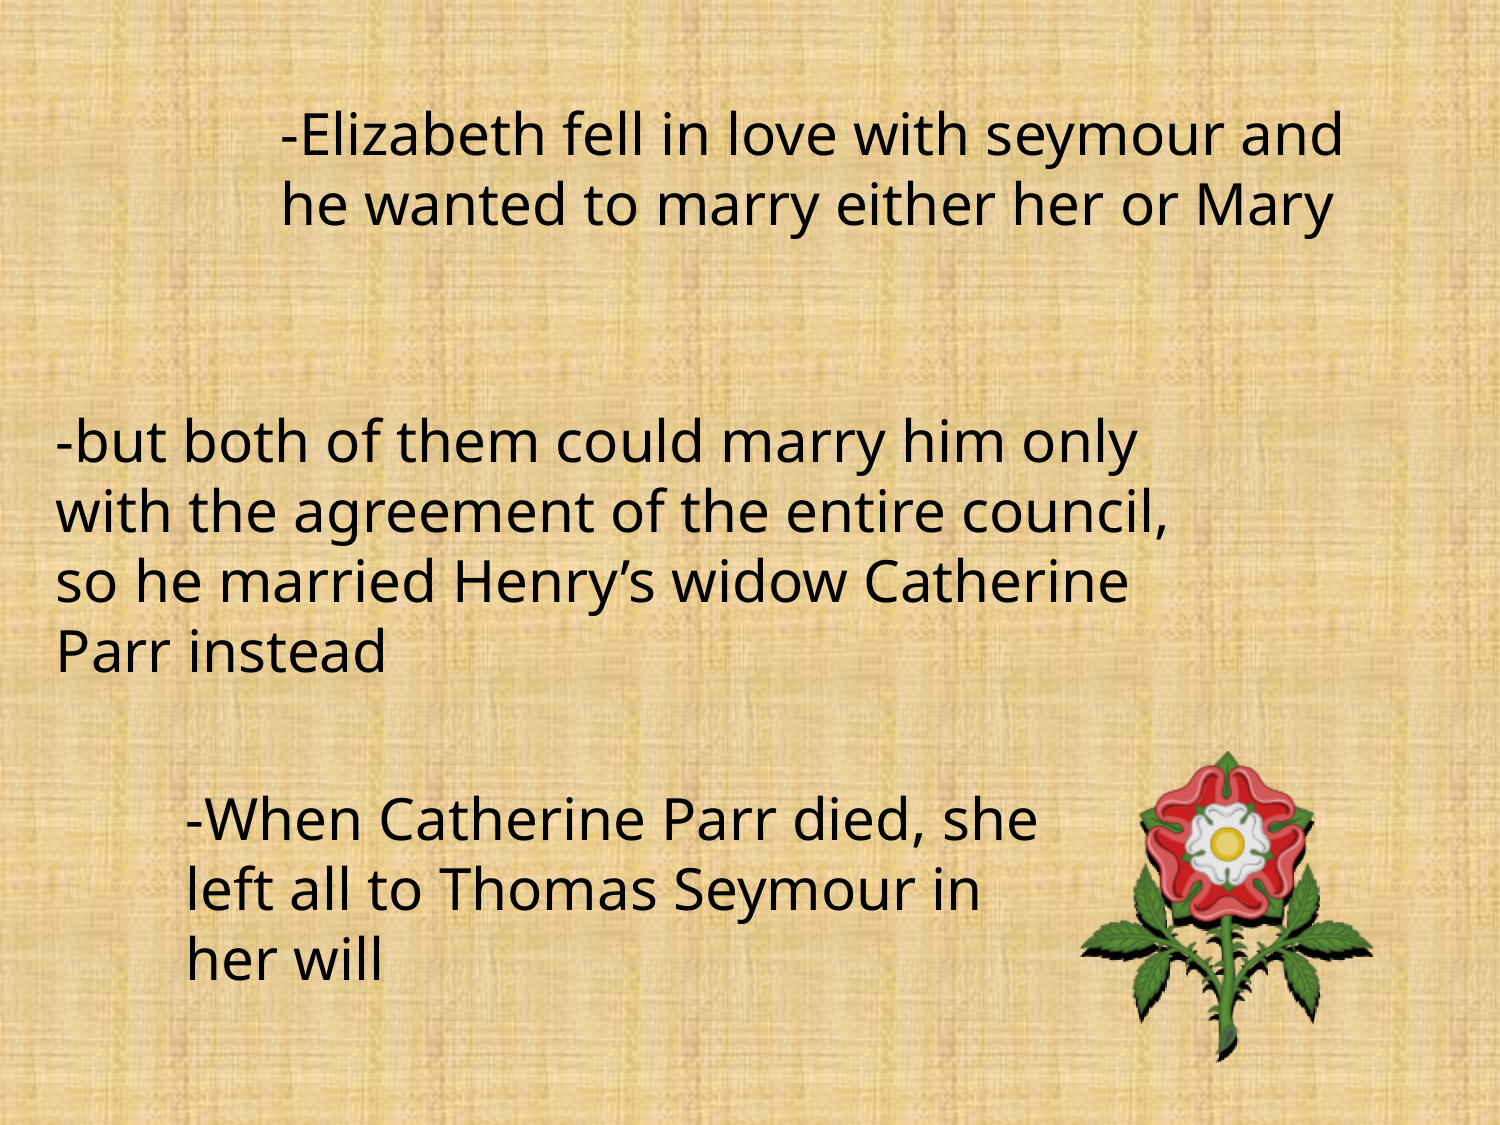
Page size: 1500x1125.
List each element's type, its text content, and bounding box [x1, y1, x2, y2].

text_box -but both of them could marry him only with the agreement of the entire council, so he married Henry’s widow Catherine Parr instead [41, 397, 1211, 692]
picture [0, 0, 1500, 1125]
text_box -When Catherine Parr died, she left all to Thomas Seymour in her will [171, 774, 1081, 1000]
text_box -Elizabeth fell in love with seymour and he wanted to marry either her or Mary [265, 90, 1365, 245]
